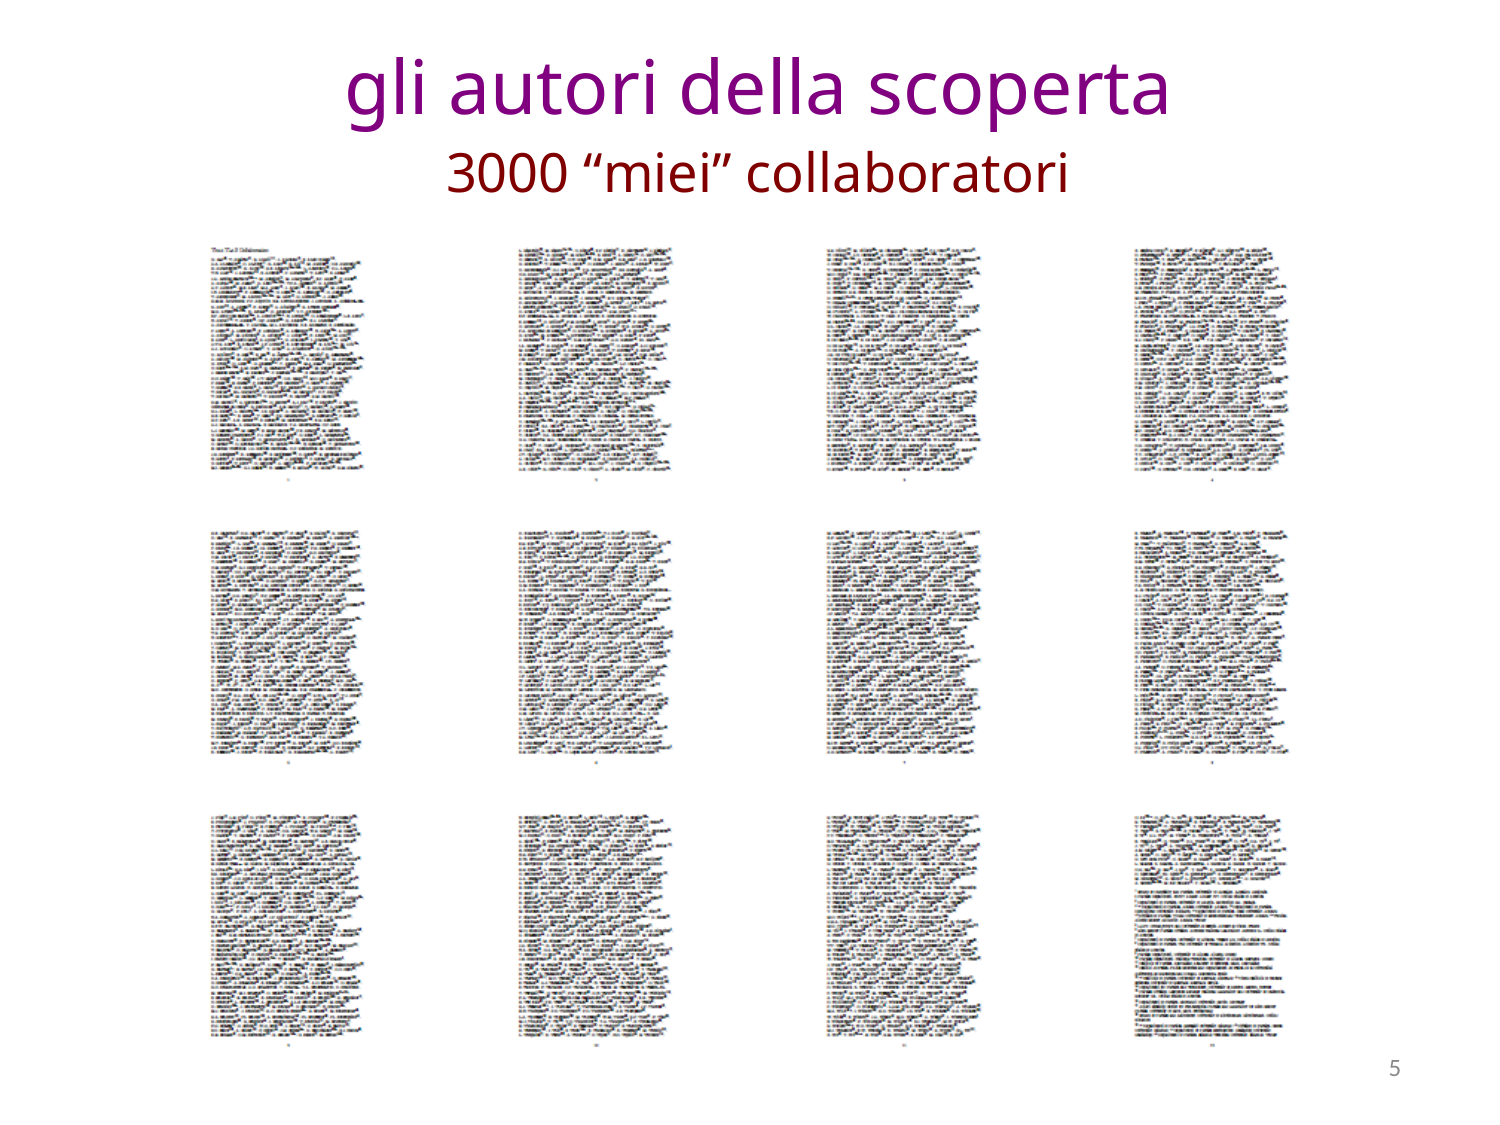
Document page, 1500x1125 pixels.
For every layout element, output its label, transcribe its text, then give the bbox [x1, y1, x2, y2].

picture [198, 236, 1310, 1056]
text_box <numero> [1074, 1042, 1417, 1095]
text_box gli autori della scoperta 3000 “miei” collaboratori [41, 0, 1477, 231]
